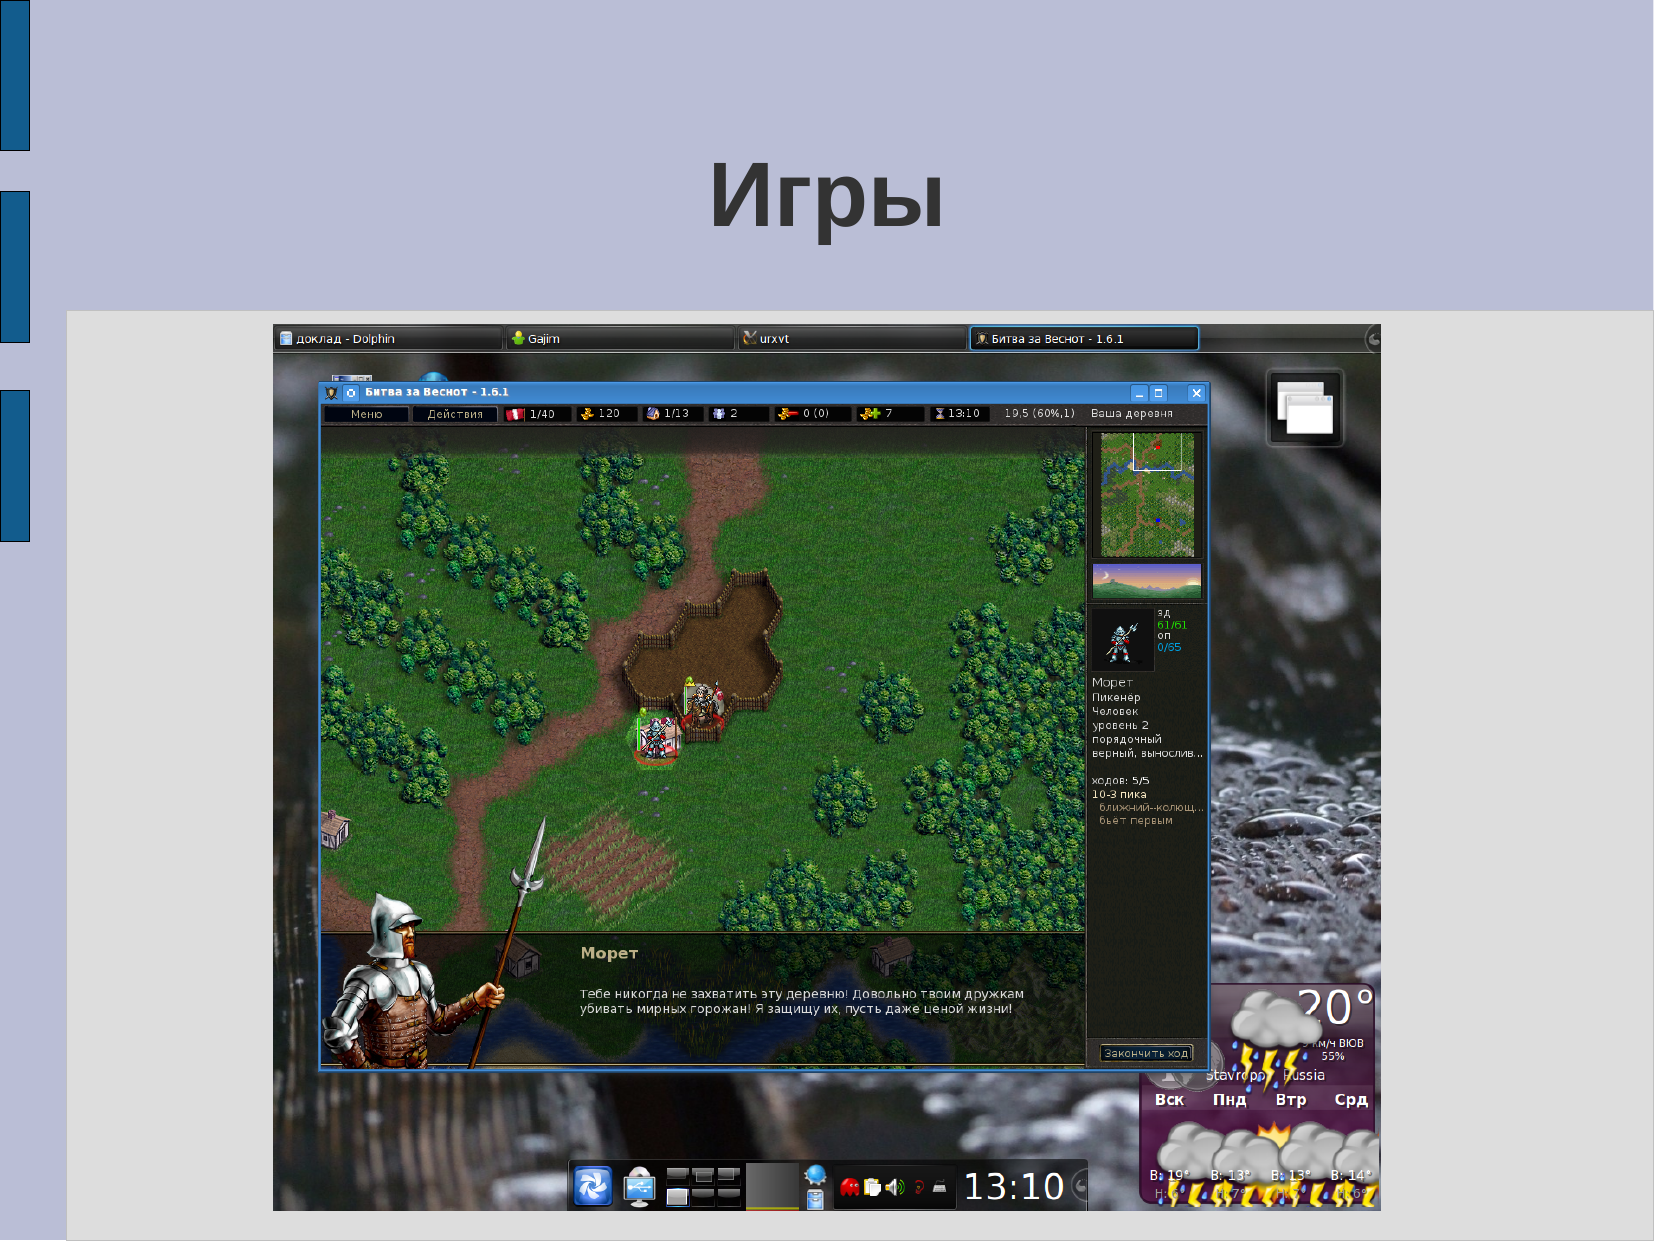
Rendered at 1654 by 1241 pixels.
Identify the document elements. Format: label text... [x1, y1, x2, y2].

title Игры [121, 98, 1534, 291]
picture [273, 324, 1381, 1211]
